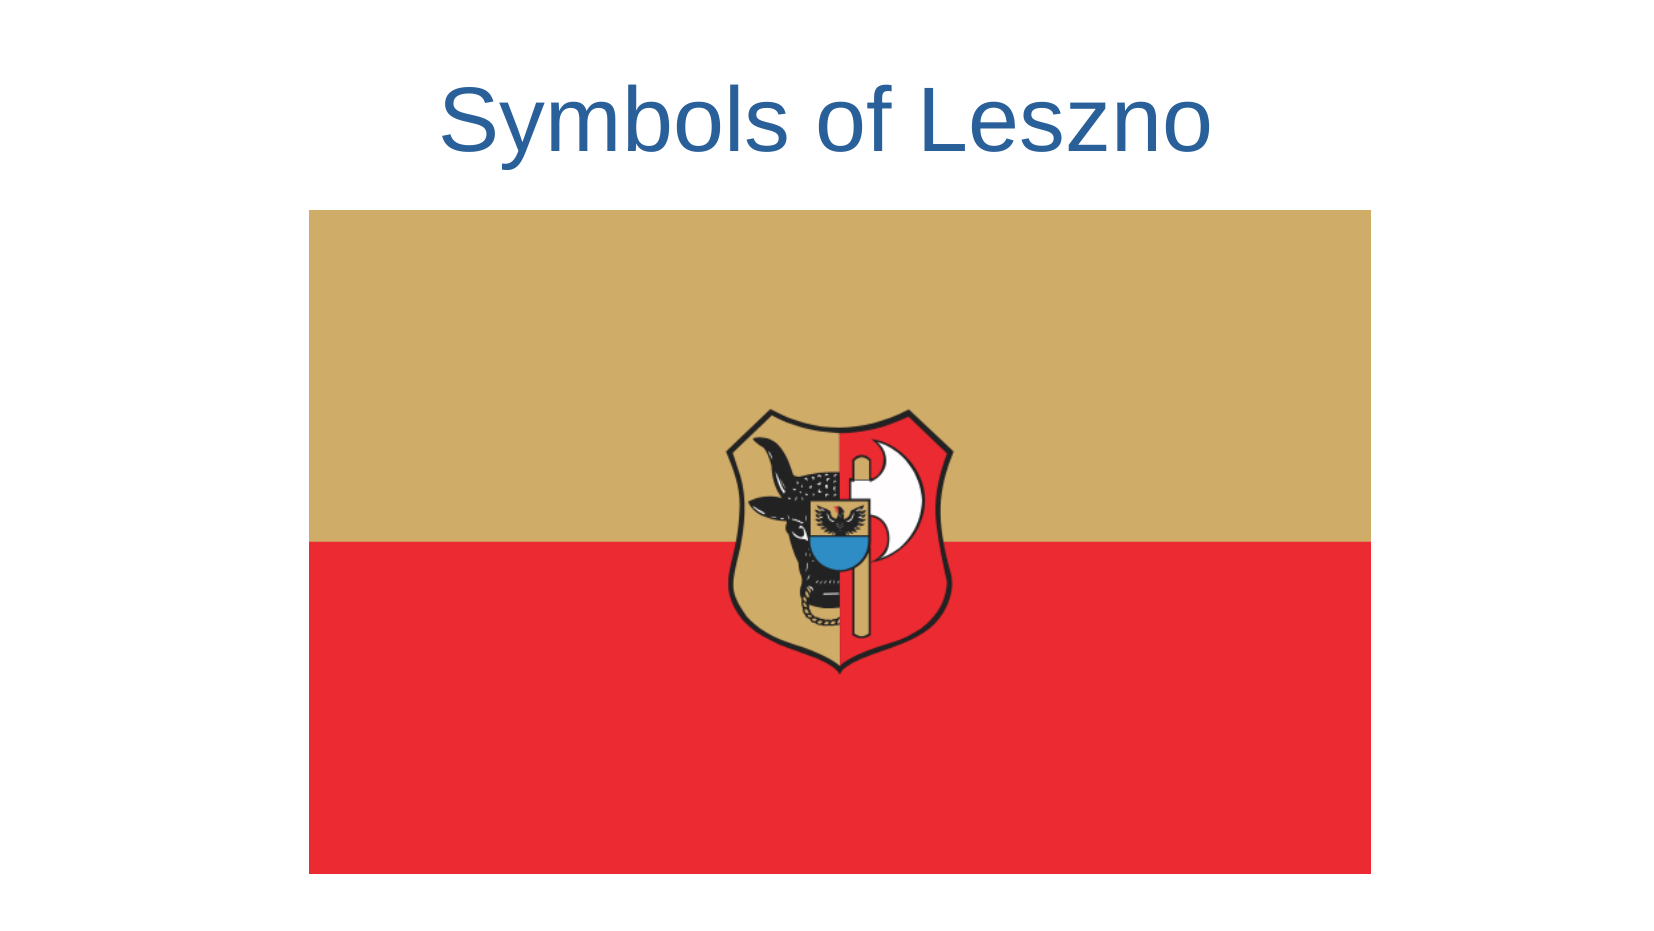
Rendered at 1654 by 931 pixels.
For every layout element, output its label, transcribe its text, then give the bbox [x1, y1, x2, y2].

title Symbols of Leszno [82, 37, 1571, 193]
picture [309, 210, 1371, 875]
